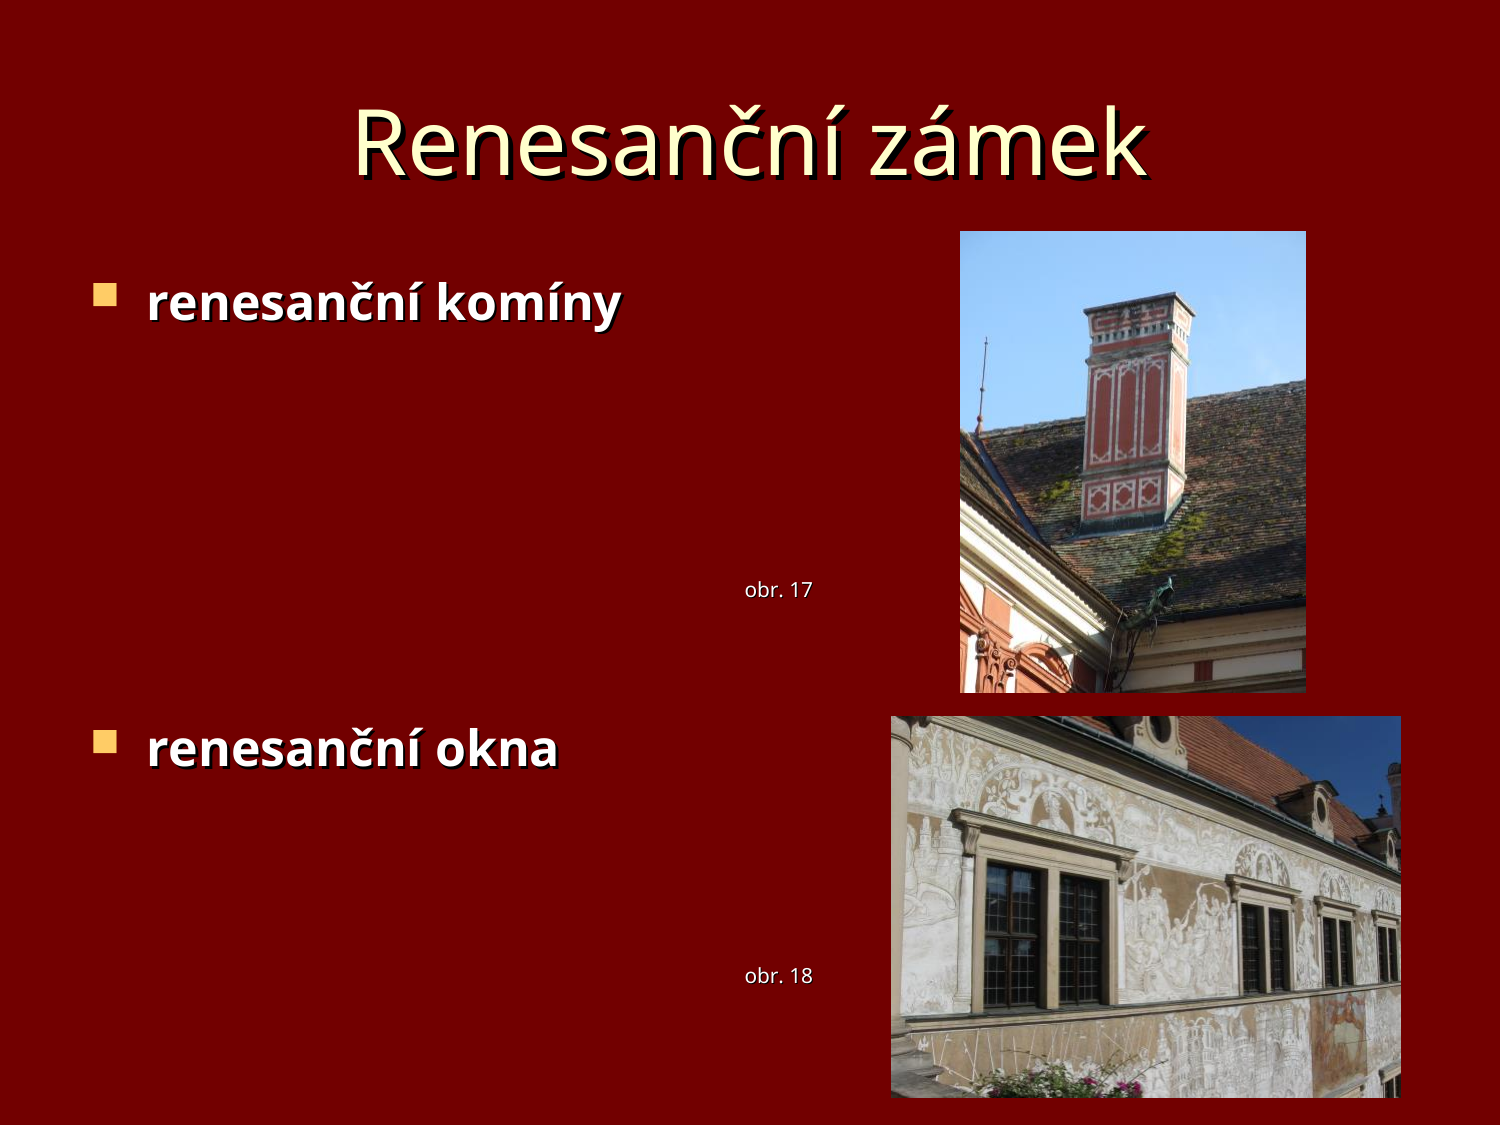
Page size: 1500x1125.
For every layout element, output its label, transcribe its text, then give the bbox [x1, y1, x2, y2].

title Renesanční zámek [75, 45, 1426, 233]
list renesanční komíny obr. 17 renesanční okna obr. 18 [75, 262, 951, 1125]
text_box [960, 231, 1306, 693]
text_box [891, 716, 1401, 1098]
